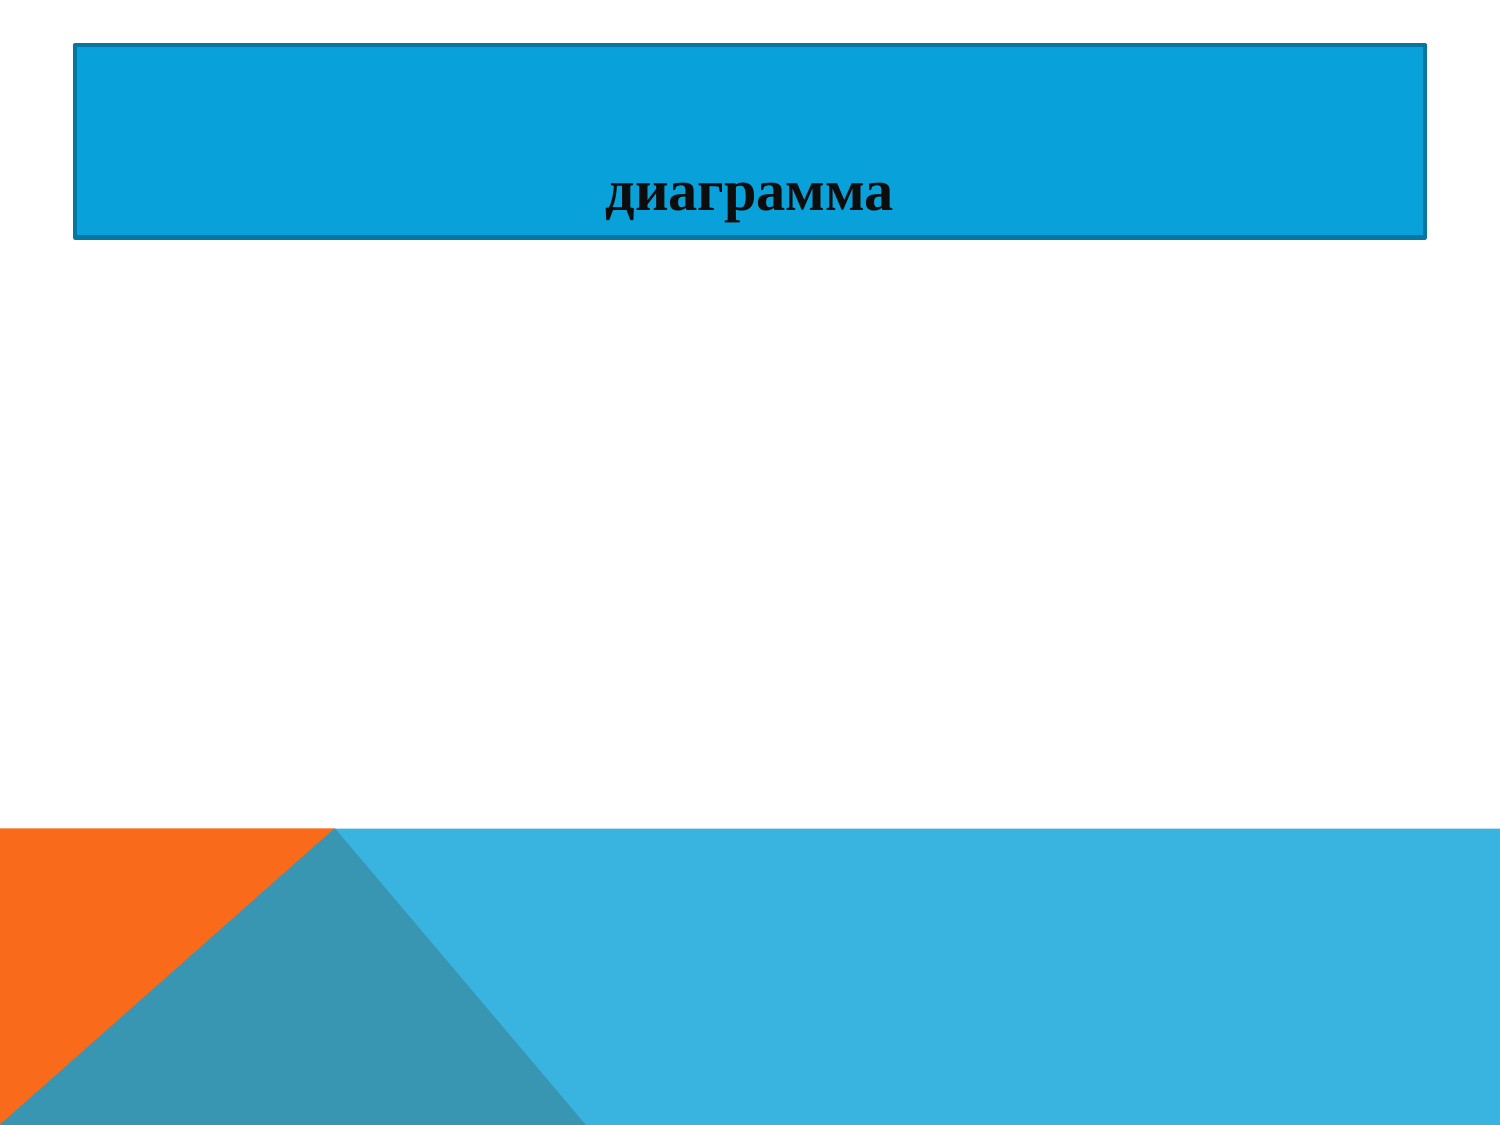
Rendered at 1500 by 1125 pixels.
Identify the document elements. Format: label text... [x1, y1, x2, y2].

title диаграмма [75, 45, 1425, 238]
